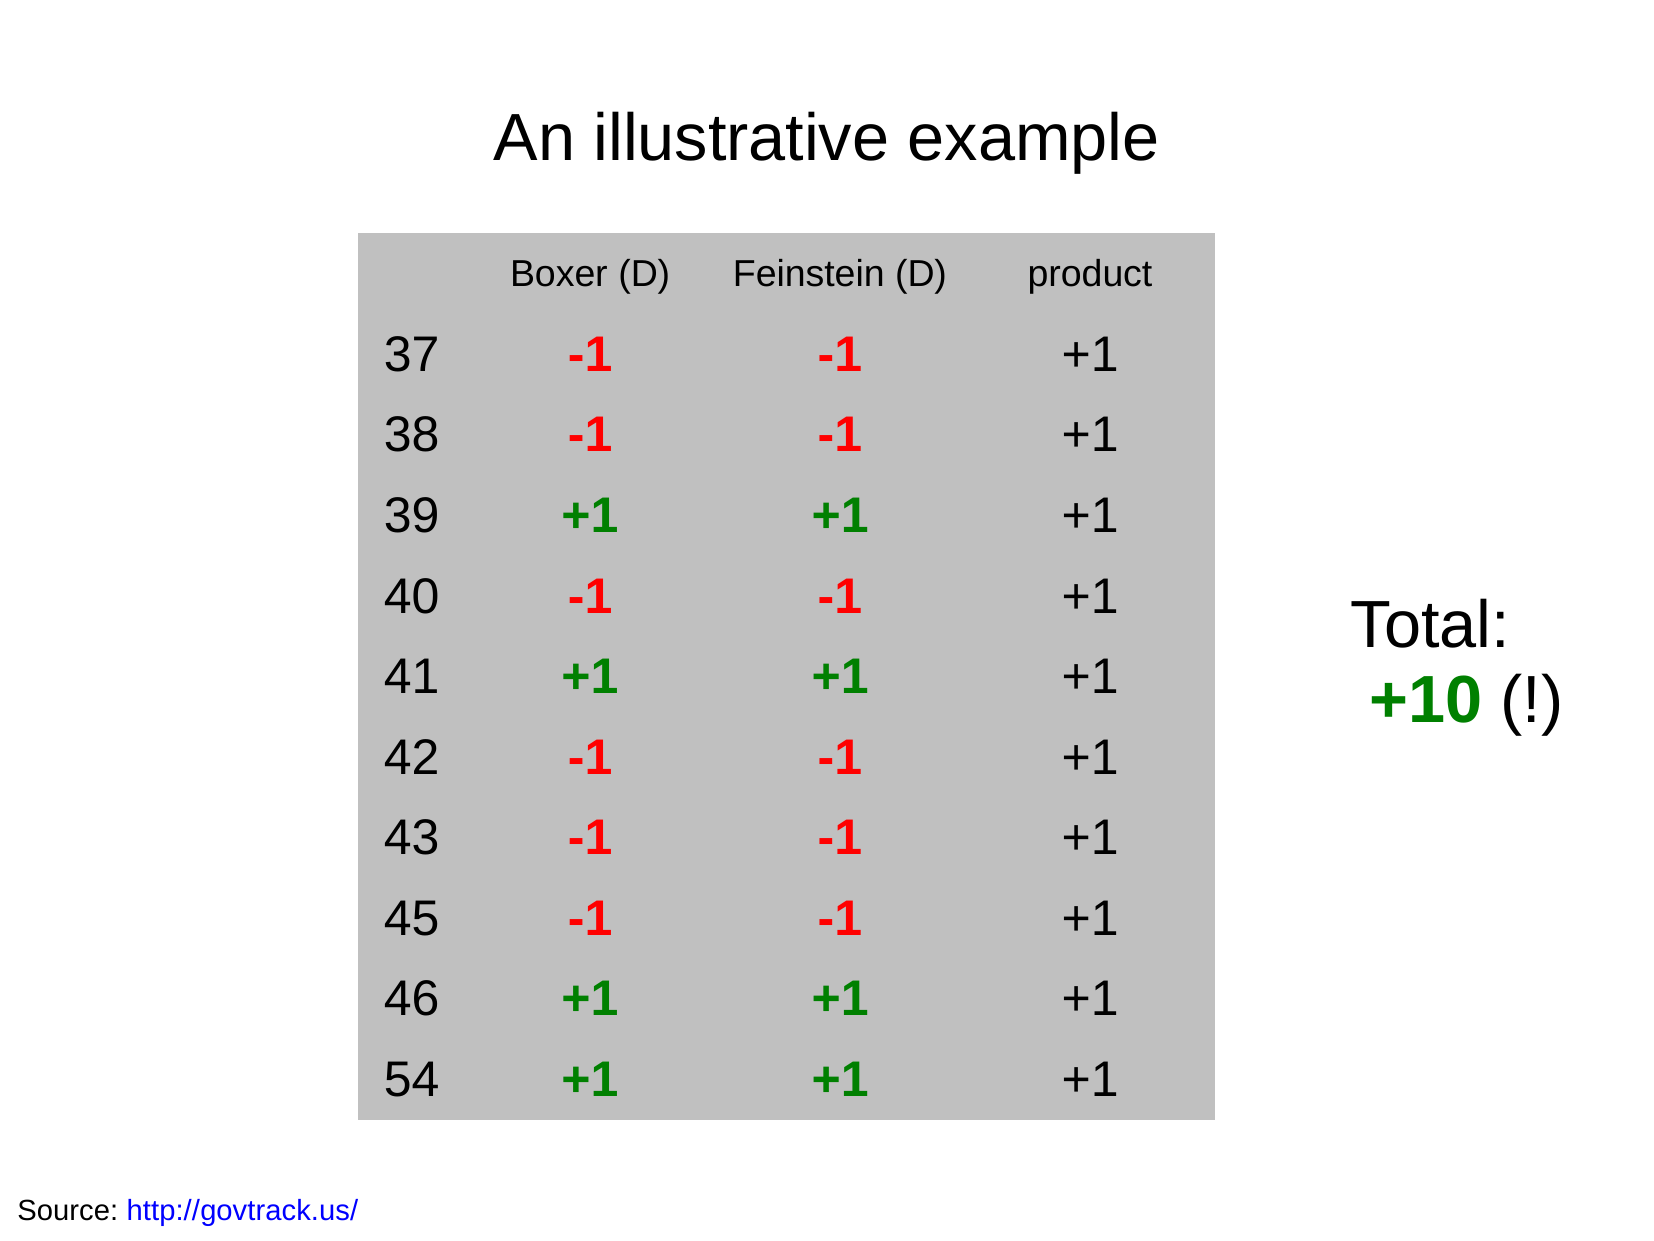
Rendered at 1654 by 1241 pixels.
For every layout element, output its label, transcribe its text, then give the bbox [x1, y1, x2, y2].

table_cell 42 [358, 717, 465, 797]
table_cell 45 [358, 878, 465, 958]
table_cell +1 [965, 636, 1215, 717]
table_cell +1 [715, 636, 965, 717]
table_cell +1 [465, 958, 715, 1039]
table_cell 43 [358, 797, 465, 878]
table_header [358, 233, 465, 314]
table_cell +1 [965, 475, 1215, 555]
table_cell -1 [465, 878, 715, 958]
text_box Source: http://govtrack.us/ [2, 1186, 1163, 1234]
table_cell +1 [965, 878, 1215, 958]
subtitle An illustrative example [82, 49, 1571, 226]
table_cell +1 [465, 475, 715, 555]
table_cell +1 [965, 797, 1215, 878]
table_cell -1 [715, 717, 965, 797]
table_cell +1 [965, 717, 1215, 797]
table_cell -1 [715, 555, 965, 636]
table_header Boxer (D) [465, 233, 715, 314]
table_cell +1 [465, 1039, 715, 1120]
table_cell 46 [358, 958, 465, 1039]
table_cell +1 [715, 1039, 965, 1120]
table_cell 54 [358, 1039, 465, 1120]
table_header Feinstein (D) [715, 233, 965, 314]
table_cell 41 [358, 636, 465, 717]
table_cell -1 [465, 314, 715, 394]
table_cell 40 [358, 555, 465, 636]
table_cell -1 [715, 797, 965, 878]
table_cell -1 [465, 555, 715, 636]
table_cell +1 [715, 475, 965, 555]
table_cell 37 [358, 314, 465, 394]
table_cell +1 [965, 394, 1215, 475]
table_cell -1 [715, 314, 965, 394]
table_header product [965, 233, 1215, 314]
table_cell +1 [465, 636, 715, 717]
table_cell -1 [715, 394, 965, 475]
table_cell 38 [358, 394, 465, 475]
table_cell -1 [465, 717, 715, 797]
table_cell 39 [358, 475, 465, 555]
text_box Total: +10 (!) [1336, 579, 1599, 745]
table_cell -1 [715, 878, 965, 958]
table_cell +1 [965, 958, 1215, 1039]
table_cell +1 [965, 314, 1215, 394]
table_cell +1 [715, 958, 965, 1039]
table_cell -1 [465, 797, 715, 878]
table_cell +1 [965, 555, 1215, 636]
table_cell -1 [465, 394, 715, 475]
table_cell +1 [965, 1039, 1215, 1120]
